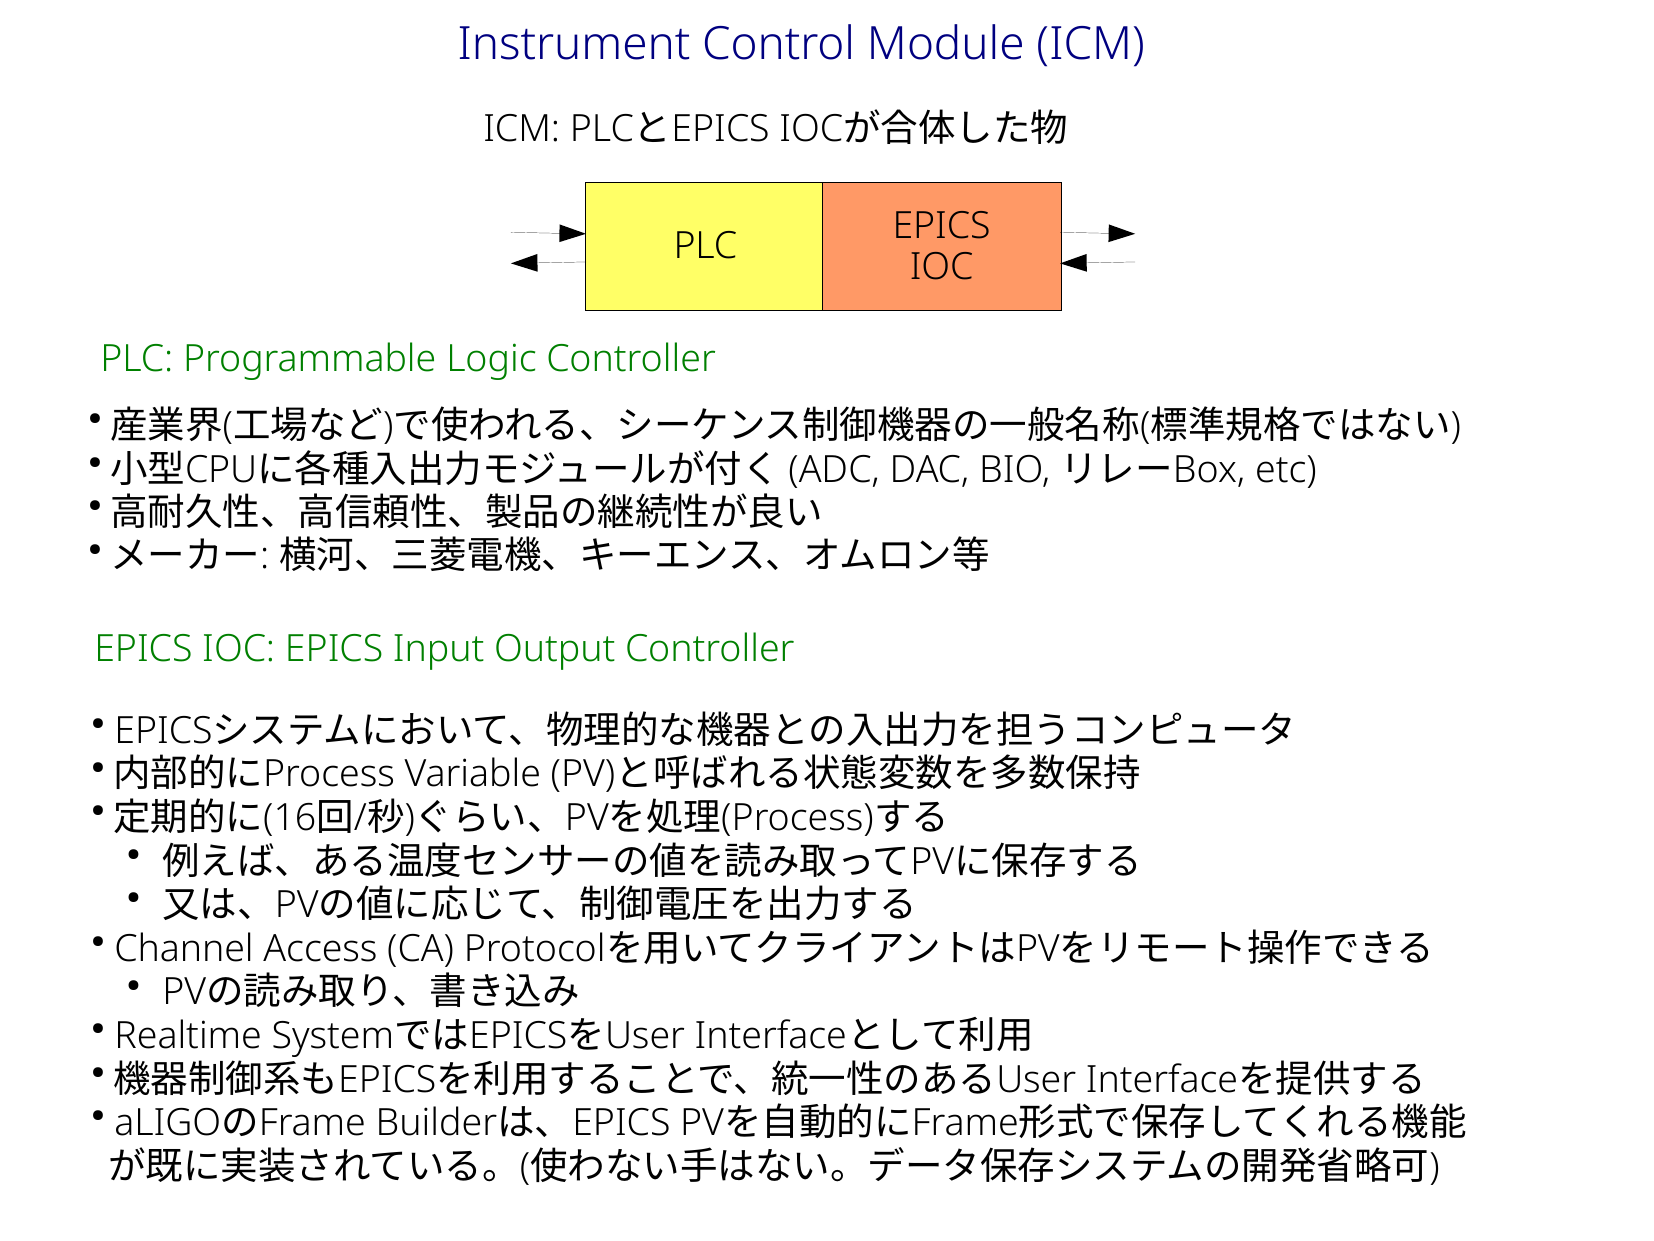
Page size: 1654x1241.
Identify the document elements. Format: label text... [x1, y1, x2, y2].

text_box EPICS IOC [822, 182, 1062, 311]
text_box Instrument Control Module (ICM) [442, 11, 1226, 96]
text_box 産業界(工場など)で使われる、シーケンス制御機器の一般名称(標準規格ではない) 小型CPUに各種入出力モジュールが付く (ADC, DAC, BIO, リレーBox, etc) 高耐久性、高信頼性、製品の継続性が良い メーカー: 横河、三菱電機、キーエンス、オムロン等 [73, 396, 1505, 603]
text_box EPICSシステムにおいて、物理的な機器との入出力を担うコンピュータ 内部的にProcess Variable (PV)と呼ばれる状態変数を多数保持 定期的に(16回/秒)ぐらい、PVを処理(Process)する 例えば、ある温度センサーの値を読み取ってPVに保存する 又は、PVの値に応じて、制御電圧を出力する Channel Access (CA) Protocolを用いてクライアントはPVをリモート操作できる PVの読み取り、書き込み Realtime SystemではEPICSをUser Interfaceとして利用 機器制御系もEPICSを利用することで、統一性のあるUser Interfaceを提供する aLIGOのFrame Builderは、EPICS PVを自動的にFrame形式で保存してくれる機能 が既に実装されている。(使わない手はない。データ保存システムの開発省略可) [76, 701, 1557, 1223]
text_box PLC [585, 182, 822, 311]
text_box ICM: PLCとEPICS IOCが合体した物 [468, 99, 1128, 171]
text_box EPICS IOC: EPICS Input Output Controller [79, 621, 886, 693]
text_box PLC: Programmable Logic Controller [85, 331, 800, 396]
